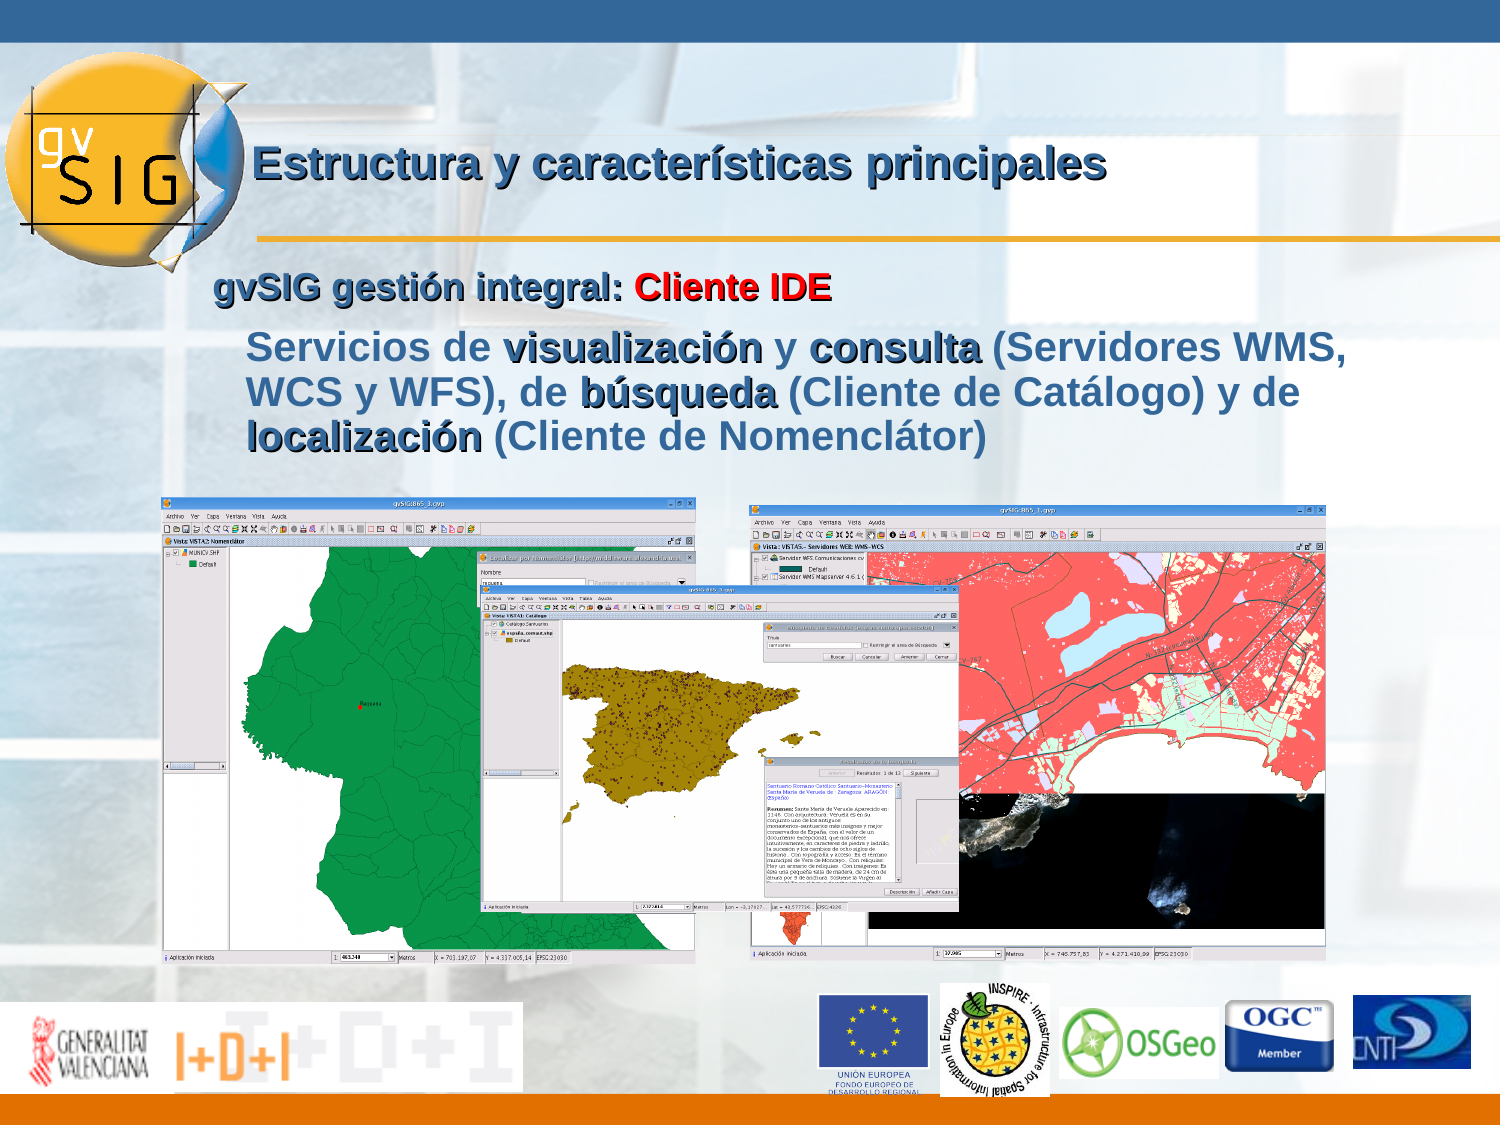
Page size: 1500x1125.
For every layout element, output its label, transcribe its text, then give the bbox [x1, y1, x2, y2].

picture [1059, 1007, 1219, 1079]
text_box Servicios de visualización y consulta (Servidores WMS, WCS y WFS), de búsqueda (Cliente de Catálogo) y de localización (Cliente de Nomenclátor) [230, 324, 1464, 468]
picture [817, 993, 930, 1095]
picture [1353, 995, 1471, 1069]
picture [1225, 1000, 1334, 1072]
text_box Estructura y características principales [236, 131, 1500, 206]
picture [0, 49, 250, 276]
picture [940, 983, 1050, 1097]
picture [0, 1002, 523, 1094]
text_box gvSIG gestión integral: Cliente IDE [197, 259, 1500, 324]
picture [161, 497, 1326, 964]
